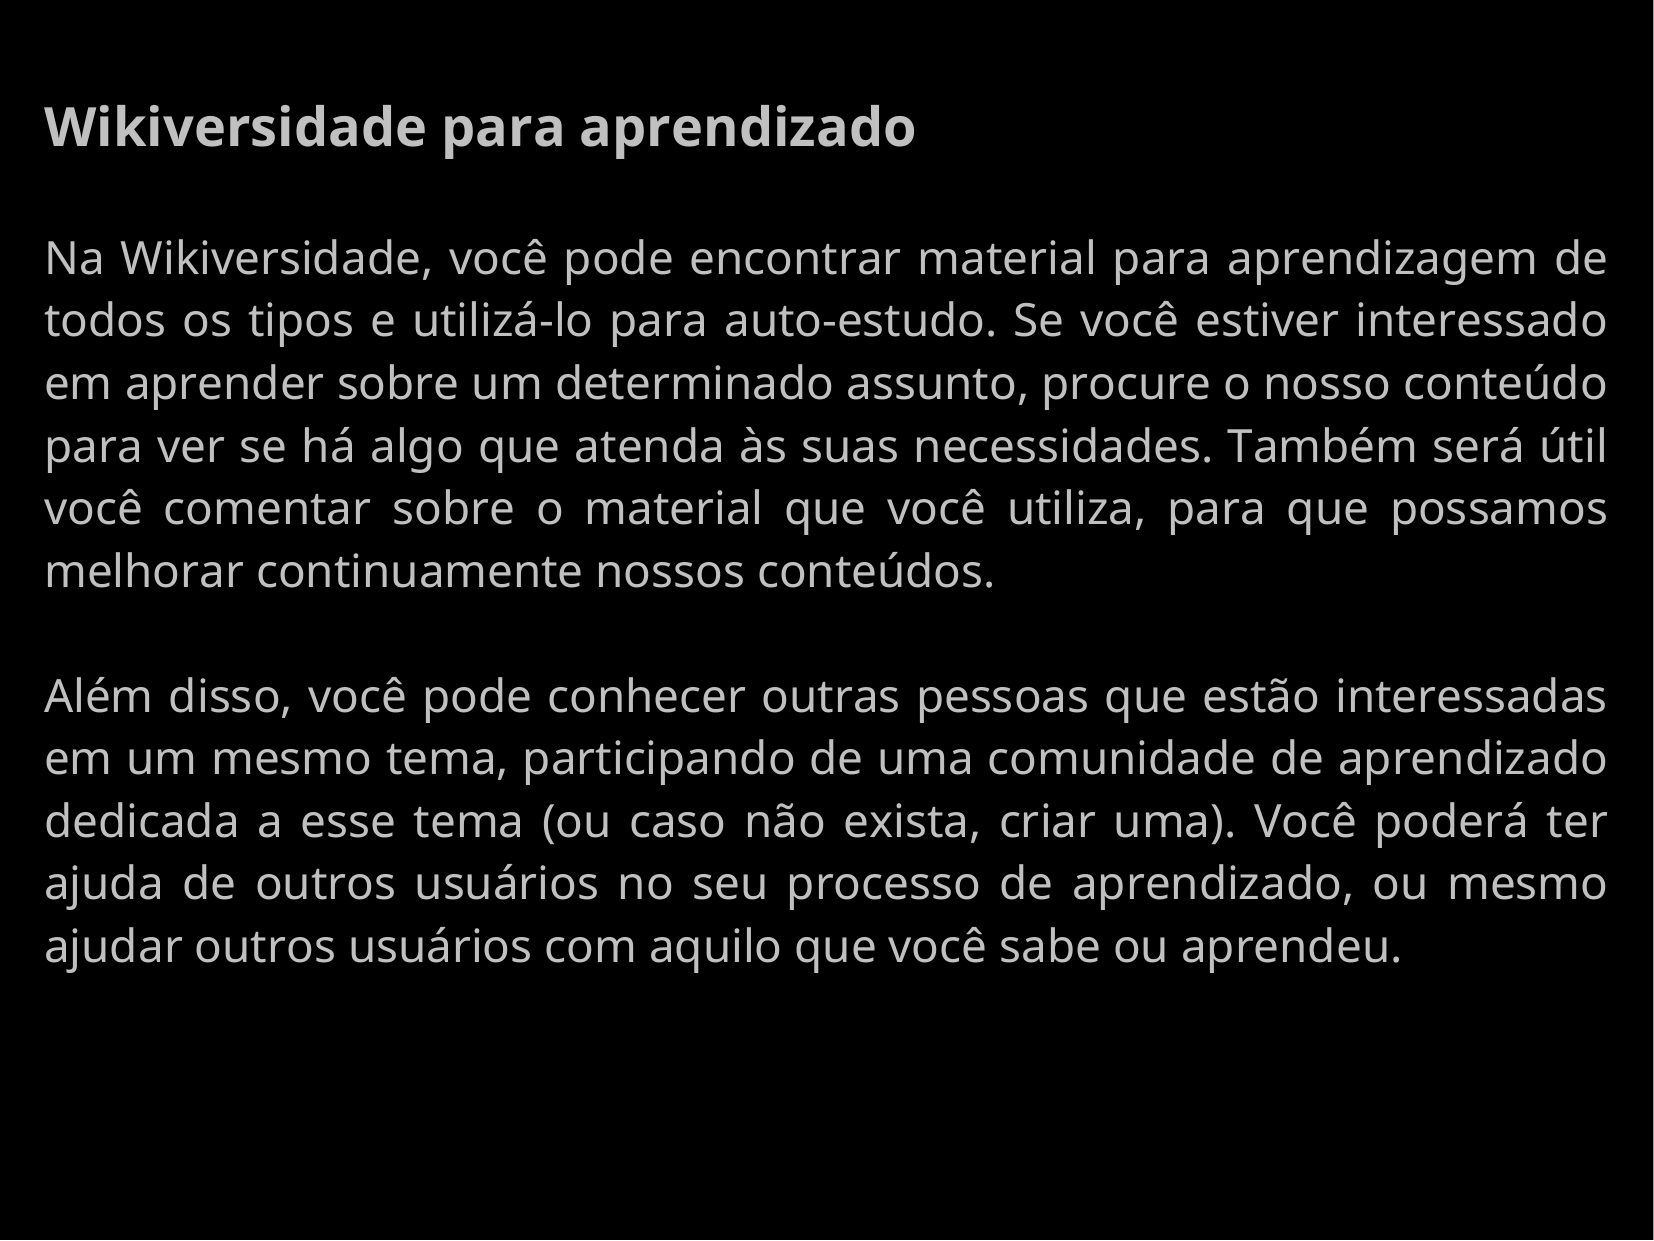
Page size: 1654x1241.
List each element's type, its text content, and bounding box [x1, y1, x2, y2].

text_box Wikiversidade para aprendizado Na Wikiversidade, você pode encontrar material para aprendizagem de todos os tipos e utilizá-lo para auto-estudo. Se você estiver interessado em aprender sobre um determinado assunto, procure o nosso conteúdo para ver se há algo que atenda às suas necessidades. Também será útil você comentar sobre o material que você utiliza, para que possamos melhorar continuamente nossos conteúdos. Além disso, você pode conhecer outras pessoas que estão interessadas em um mesmo tema, participando de uma comunidade de aprendizado dedicada a esse tema (ou caso não exista, criar uma). Você poderá ter ajuda de outros usuários no seu processo de aprendizado, ou mesmo ajudar outros usuários com aquilo que você sabe ou aprendeu. [29, 81, 1625, 1241]
